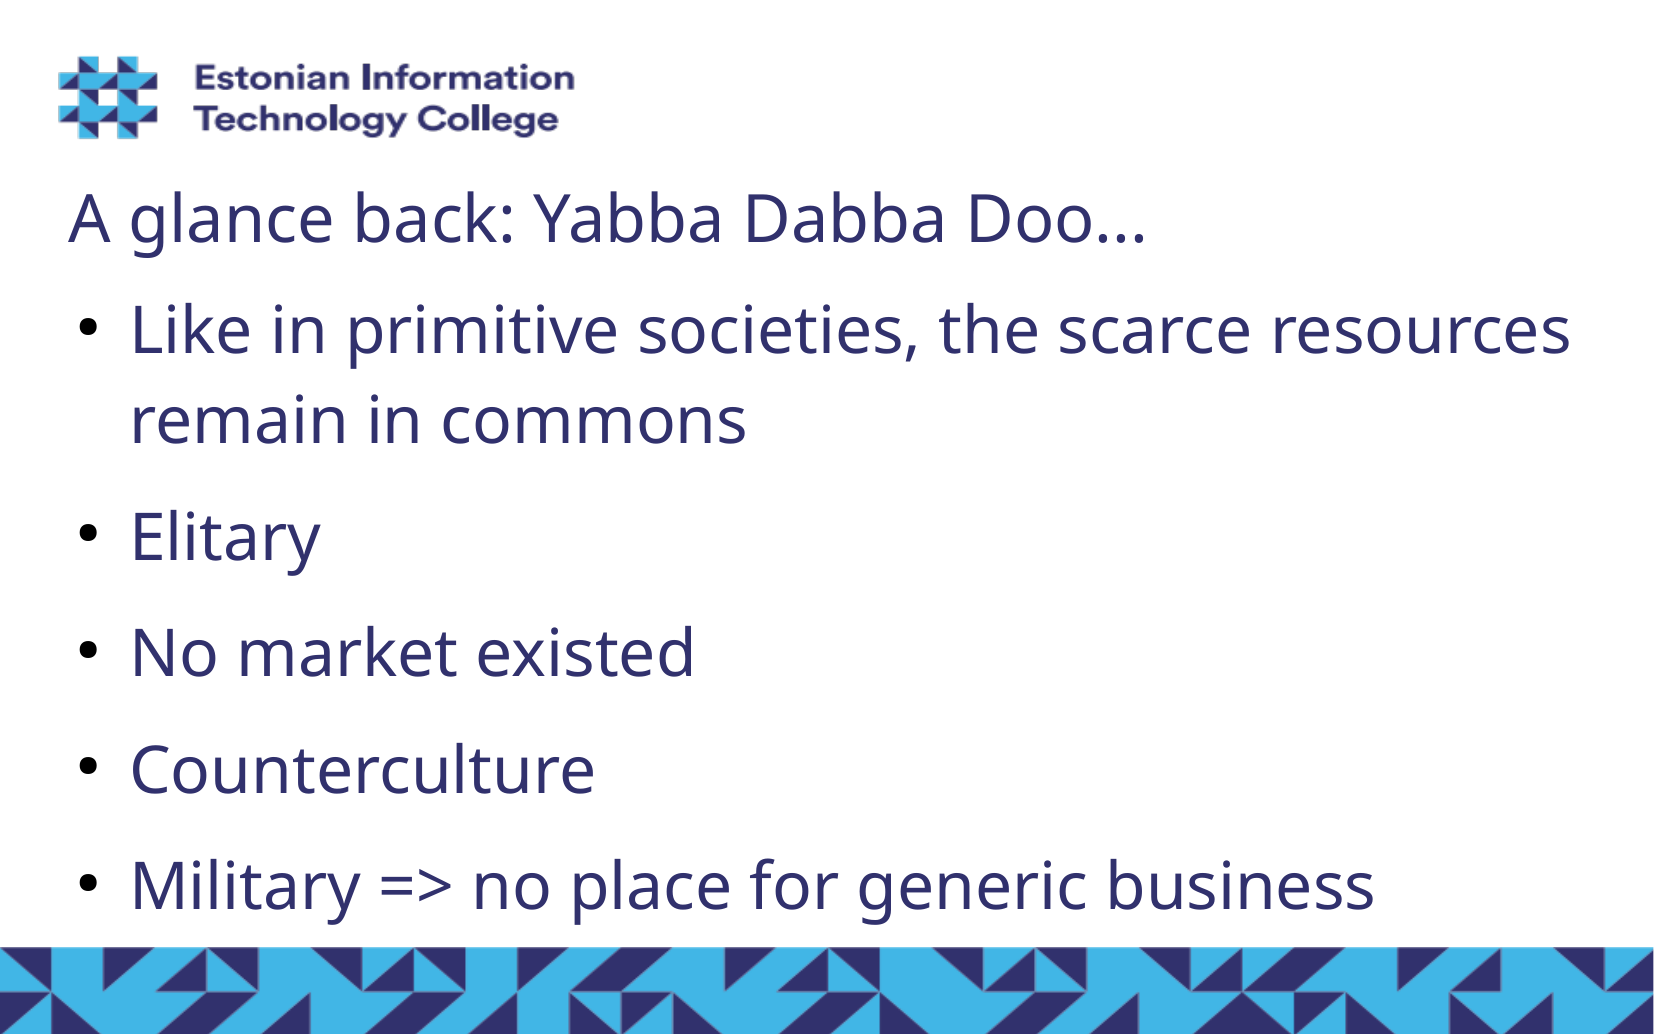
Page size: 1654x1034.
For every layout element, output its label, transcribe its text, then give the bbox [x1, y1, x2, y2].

list Like in primitive societies, the scarce resources remain in commons Elitary No market existed Counterculture Military => no place for generic business [59, 283, 1595, 936]
title A glance back: Yabba Dabba Doo... [68, 147, 1536, 283]
